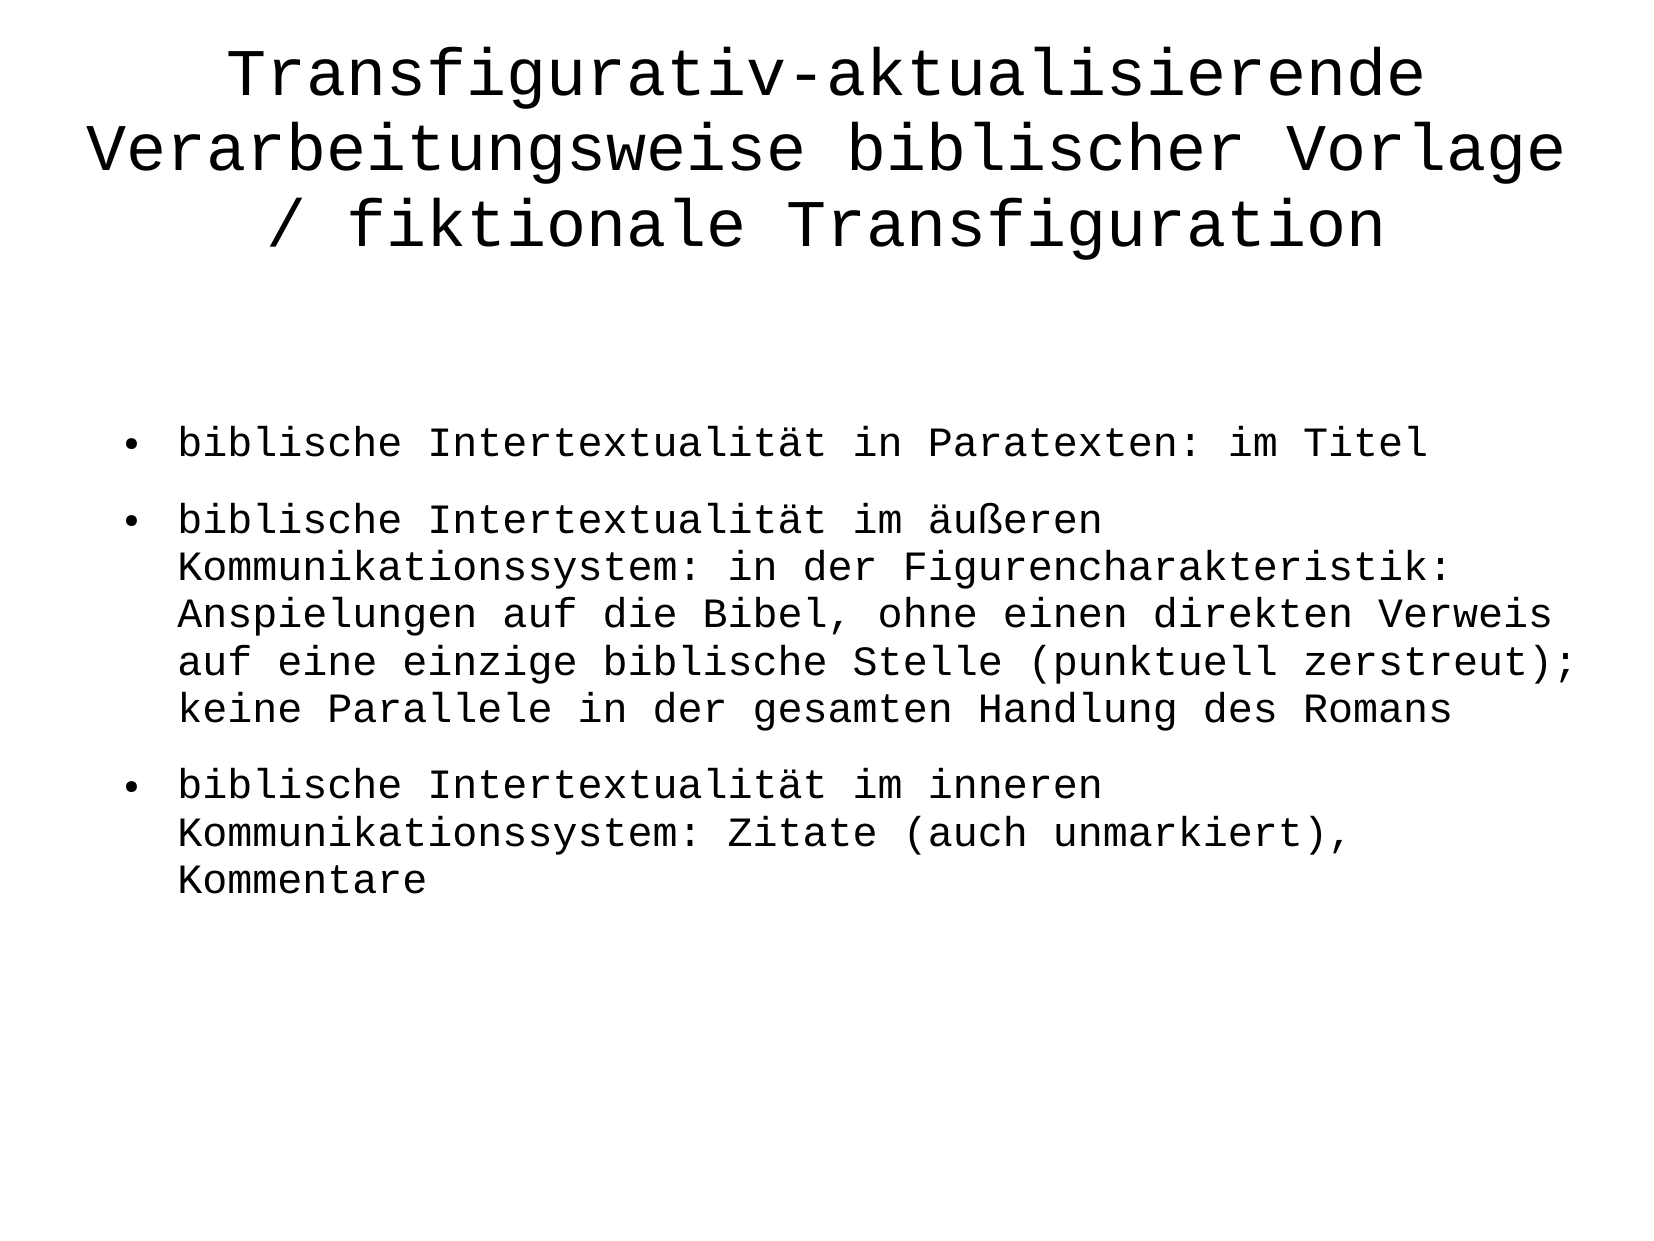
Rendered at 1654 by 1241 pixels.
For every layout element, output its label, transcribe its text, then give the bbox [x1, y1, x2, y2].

title Transfigurativ-aktualisierende Verarbeitungsweise biblischer Vorlage / fiktionale Transfiguration [82, 39, 1571, 267]
list biblische Intertextualität in Paratexten: im Titel biblische Intertextualität im äußeren Kommunikationssystem: in der Figurencharakteristik: Anspielungen auf die Bibel, ohne einen direkten Verweis auf eine einzige biblische Stelle (punktuell zerstreut); keine Parallele in der gesamten Handlung des Romans biblische Intertextualität im inneren Kommunikationssystem: Zitate (auch unmarkiert), Kommentare [106, 421, 1595, 1241]
